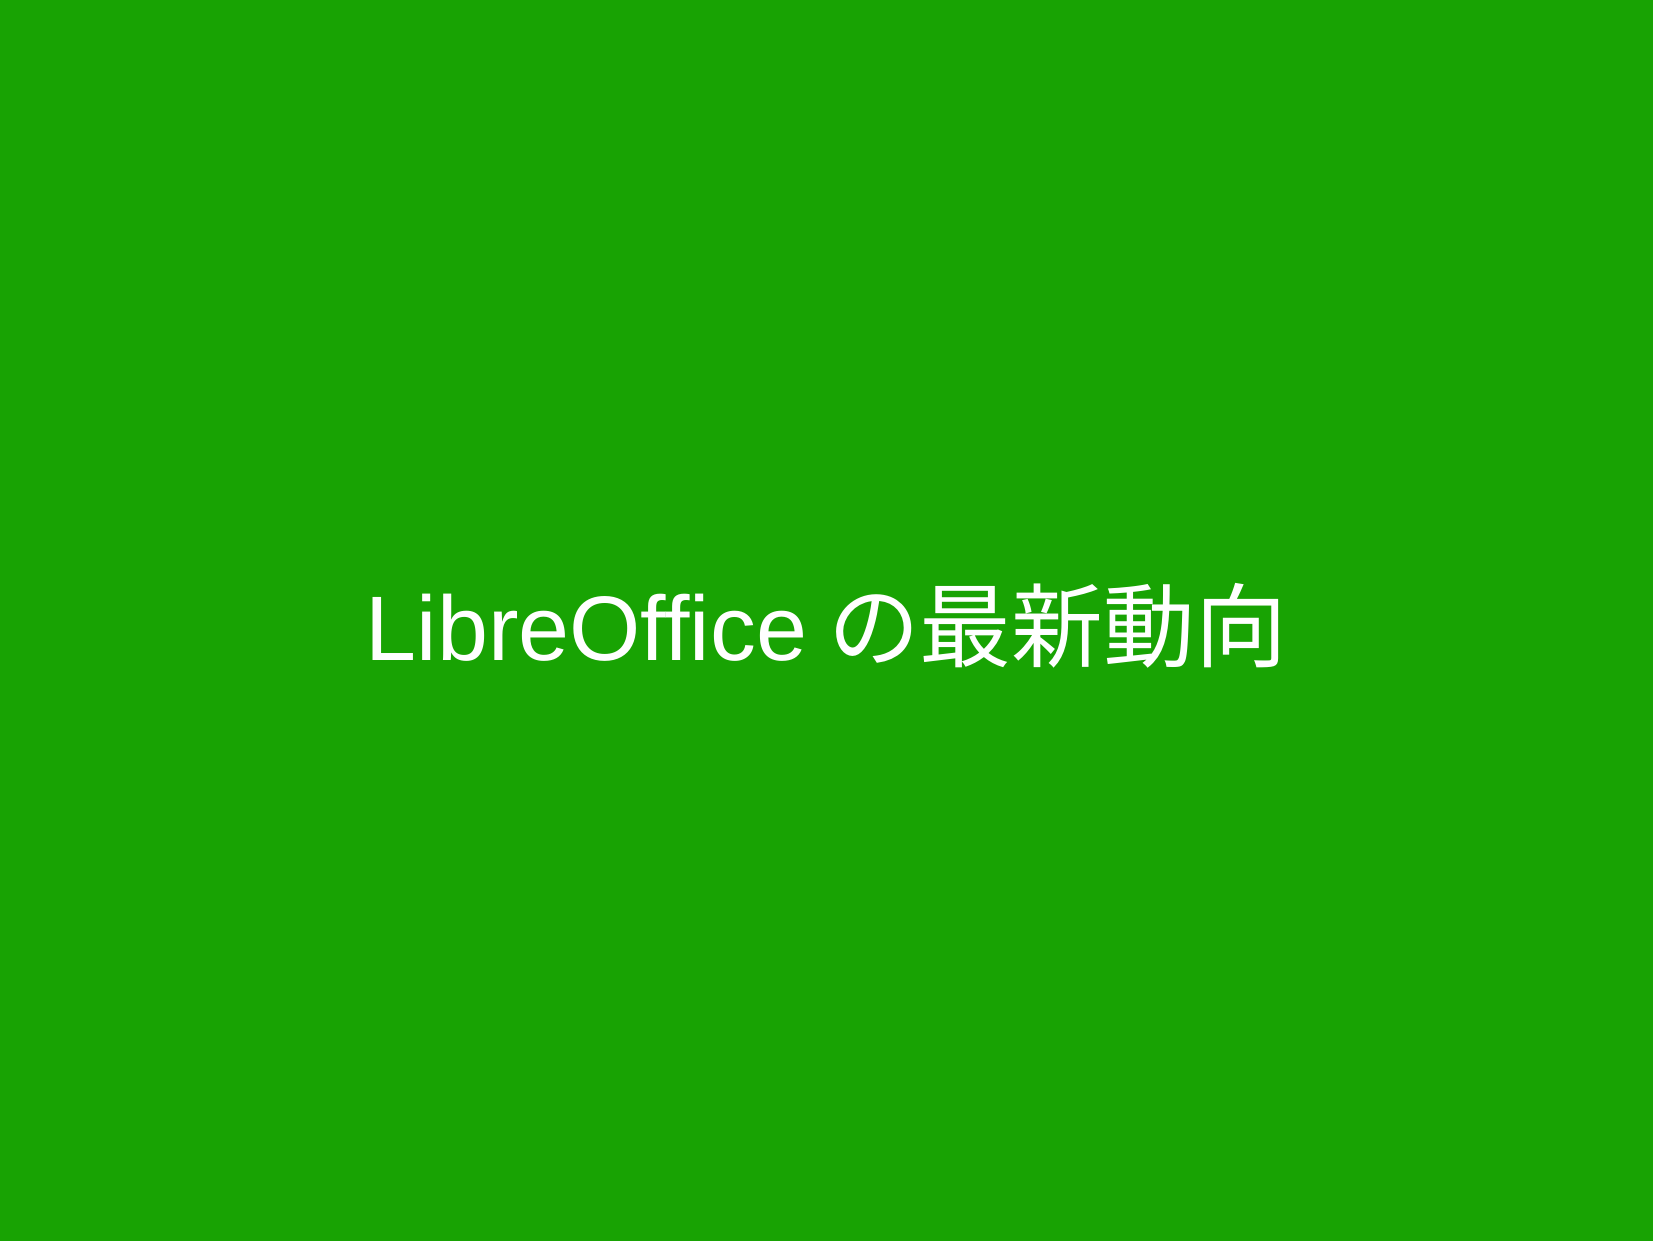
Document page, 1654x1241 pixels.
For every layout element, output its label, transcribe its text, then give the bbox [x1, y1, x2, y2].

title LibreOfficeの最新動向 [82, 516, 1571, 724]
